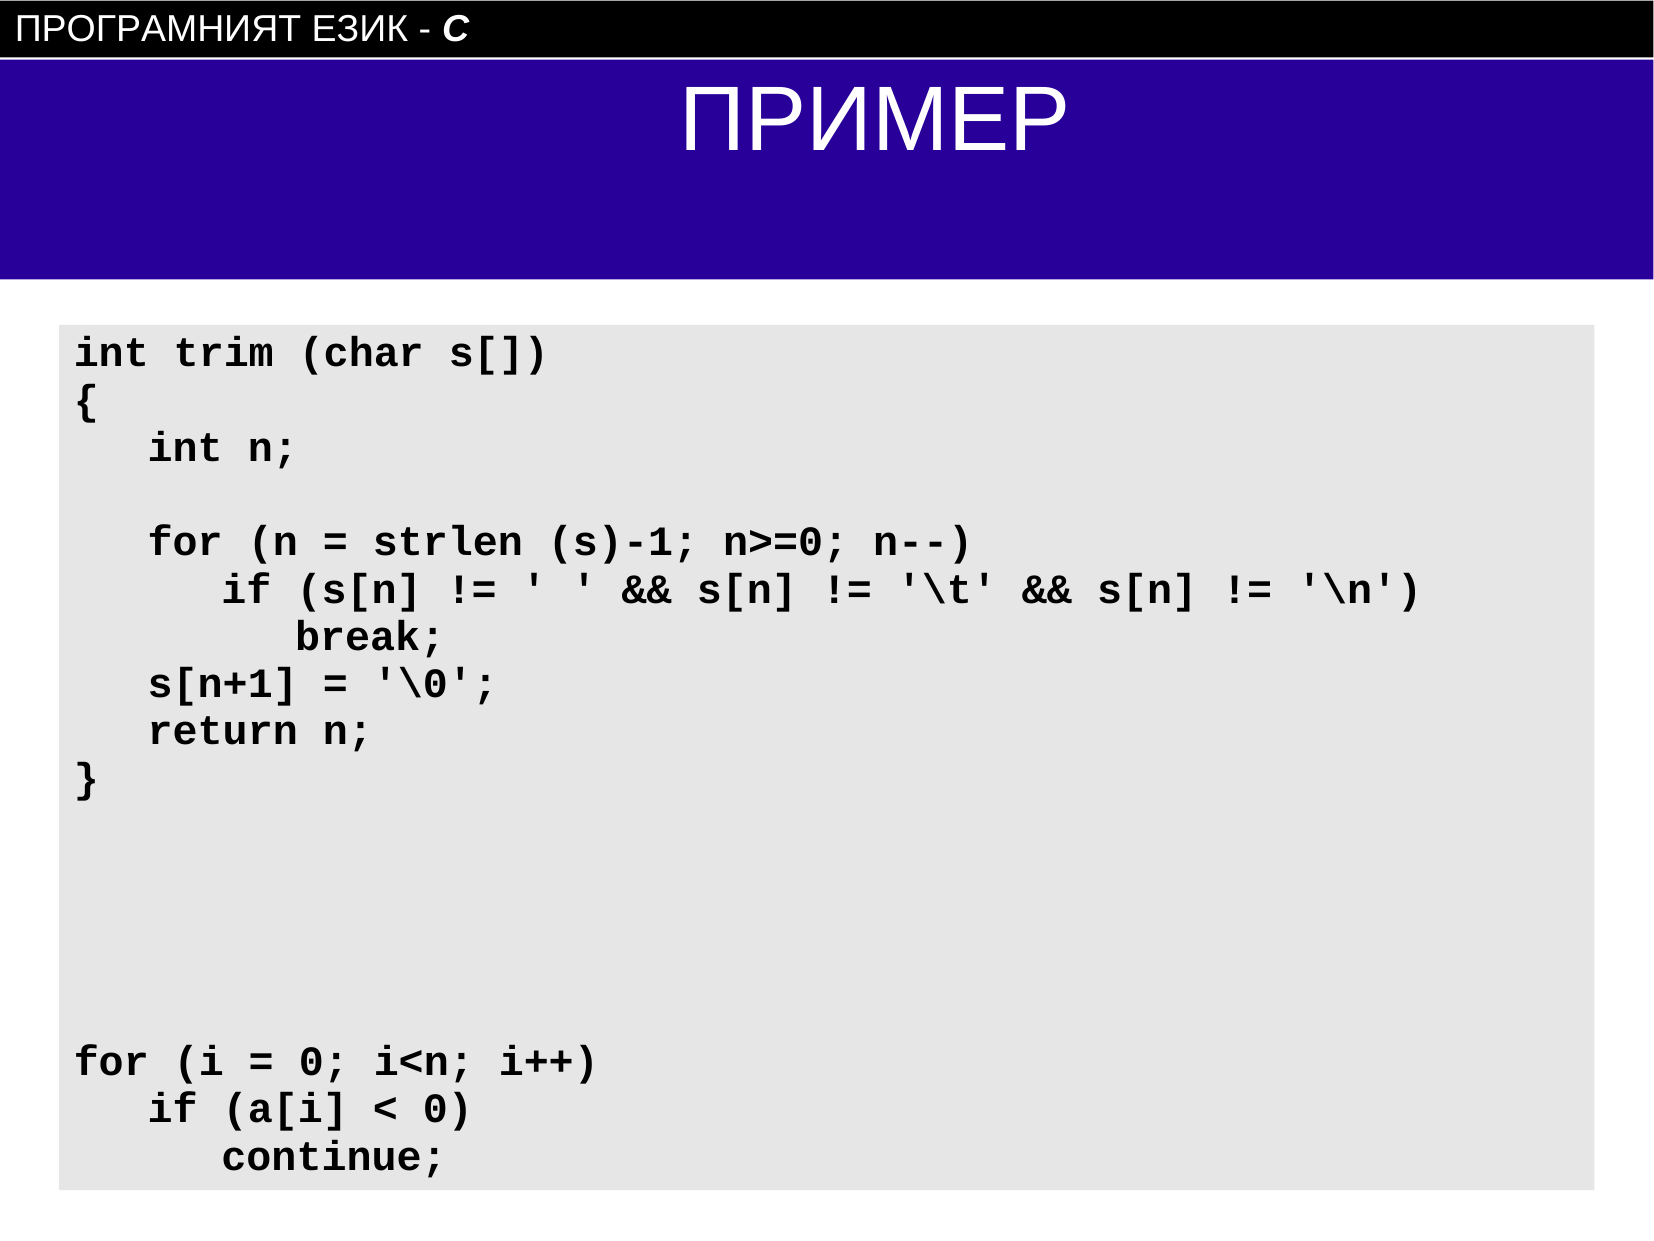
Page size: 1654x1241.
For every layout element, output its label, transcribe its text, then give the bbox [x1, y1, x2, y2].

text_box ПРИМЕР [0, 59, 1654, 280]
text_box ПРОГРАМНИЯT ЕЗИК - С [0, 0, 1654, 58]
text_box int trim (char s[]) { int n; for (n = strlen (s)-1; n>=0; n--) if (s[n] != ' ' && s[n] != '\t' && s[n] != '\n') break; s[n+1] = '\0'; return n; } for (i = 0; i<n; i++) if (a[i] < 0) continue; [59, 324, 1595, 1191]
